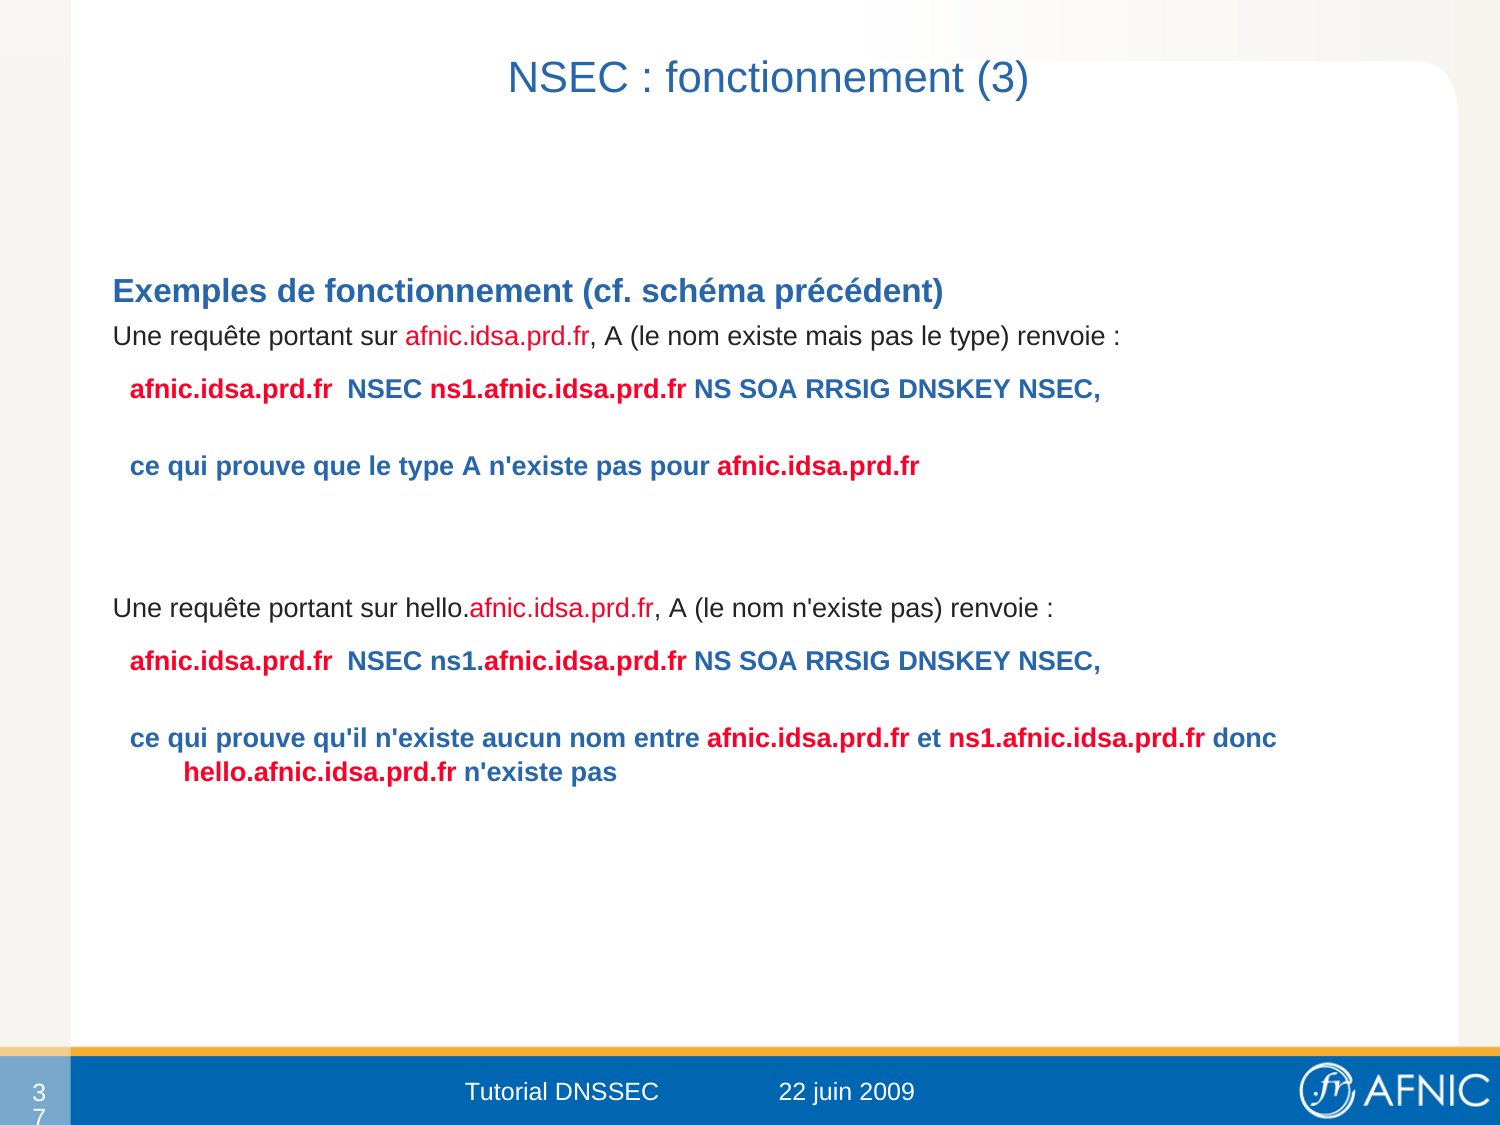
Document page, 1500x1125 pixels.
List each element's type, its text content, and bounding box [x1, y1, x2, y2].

list Exemples de fonctionnement (cf. schéma précédent) Une requête portant sur afnic.idsa.prd.fr, A (le nom existe mais pas le type) renvoie : afnic.idsa.prd.fr NSEC ns1.afnic.idsa.prd.fr NS SOA RRSIG DNSKEY NSEC, ce qui prouve que le type A n'existe pas pour afnic.idsa.prd.fr Une requête portant sur hello.afnic.idsa.prd.fr, A (le nom n'existe pas) renvoie : afnic.idsa.prd.fr NSEC ns1.afnic.idsa.prd.fr NS SOA RRSIG DNSKEY NSEC, ce qui prouve qu'il n'existe aucun nom entre afnic.idsa.prd.fr et ns1.afnic.idsa.prd.fr donc hello.afnic.idsa.prd.fr n'existe pas [112, 266, 1426, 994]
picture [0, 0, 1500, 1125]
title NSEC : fonctionnement (3) [112, 12, 1426, 138]
